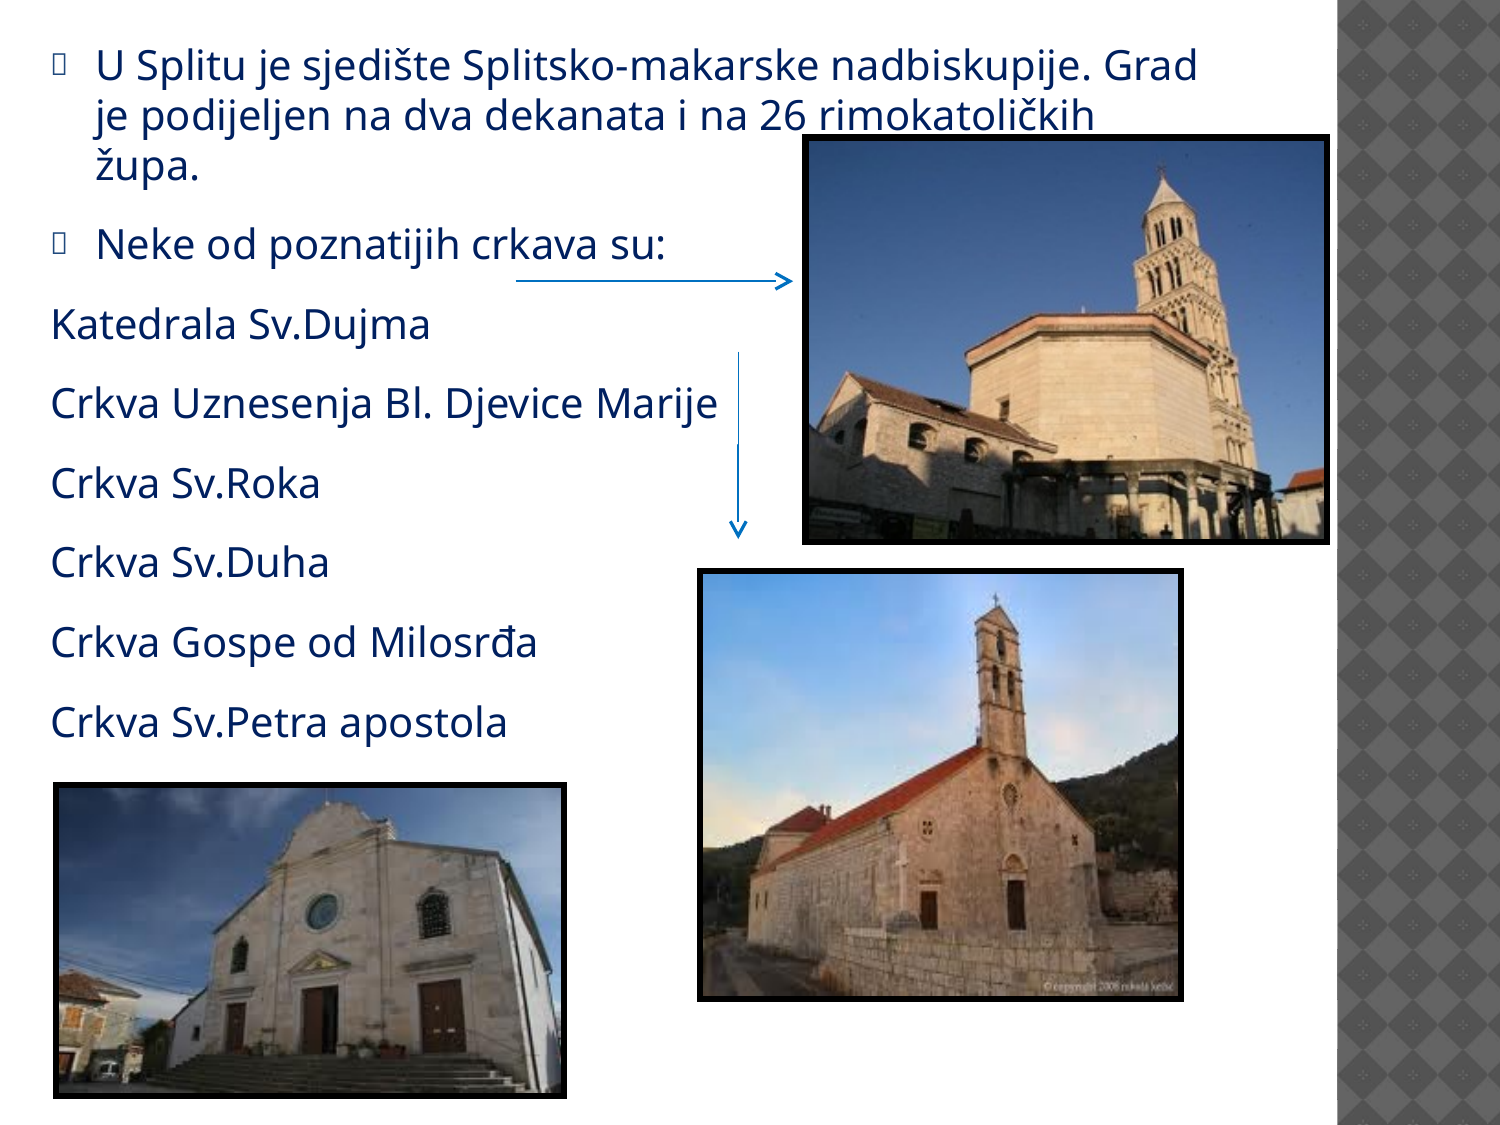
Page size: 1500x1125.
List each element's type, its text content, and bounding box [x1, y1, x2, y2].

picture [703, 574, 1179, 997]
picture [59, 788, 562, 1093]
list U Splitu je sjedište Splitsko-makarske nadbiskupije. Grad je podijeljen na dva dekanata i na 26 rimokatoličkih župa. Neke od poznatijih crkava su: Katedrala Sv.Dujma Crkva Uznesenja Bl. Djevice Marije Crkva Sv.Roka Crkva Sv.Duha Crkva Gospe od Milosrđa Crkva Sv.Petra apostola [35, 23, 1223, 833]
picture [1337, 0, 1500, 1125]
picture [808, 140, 1325, 539]
